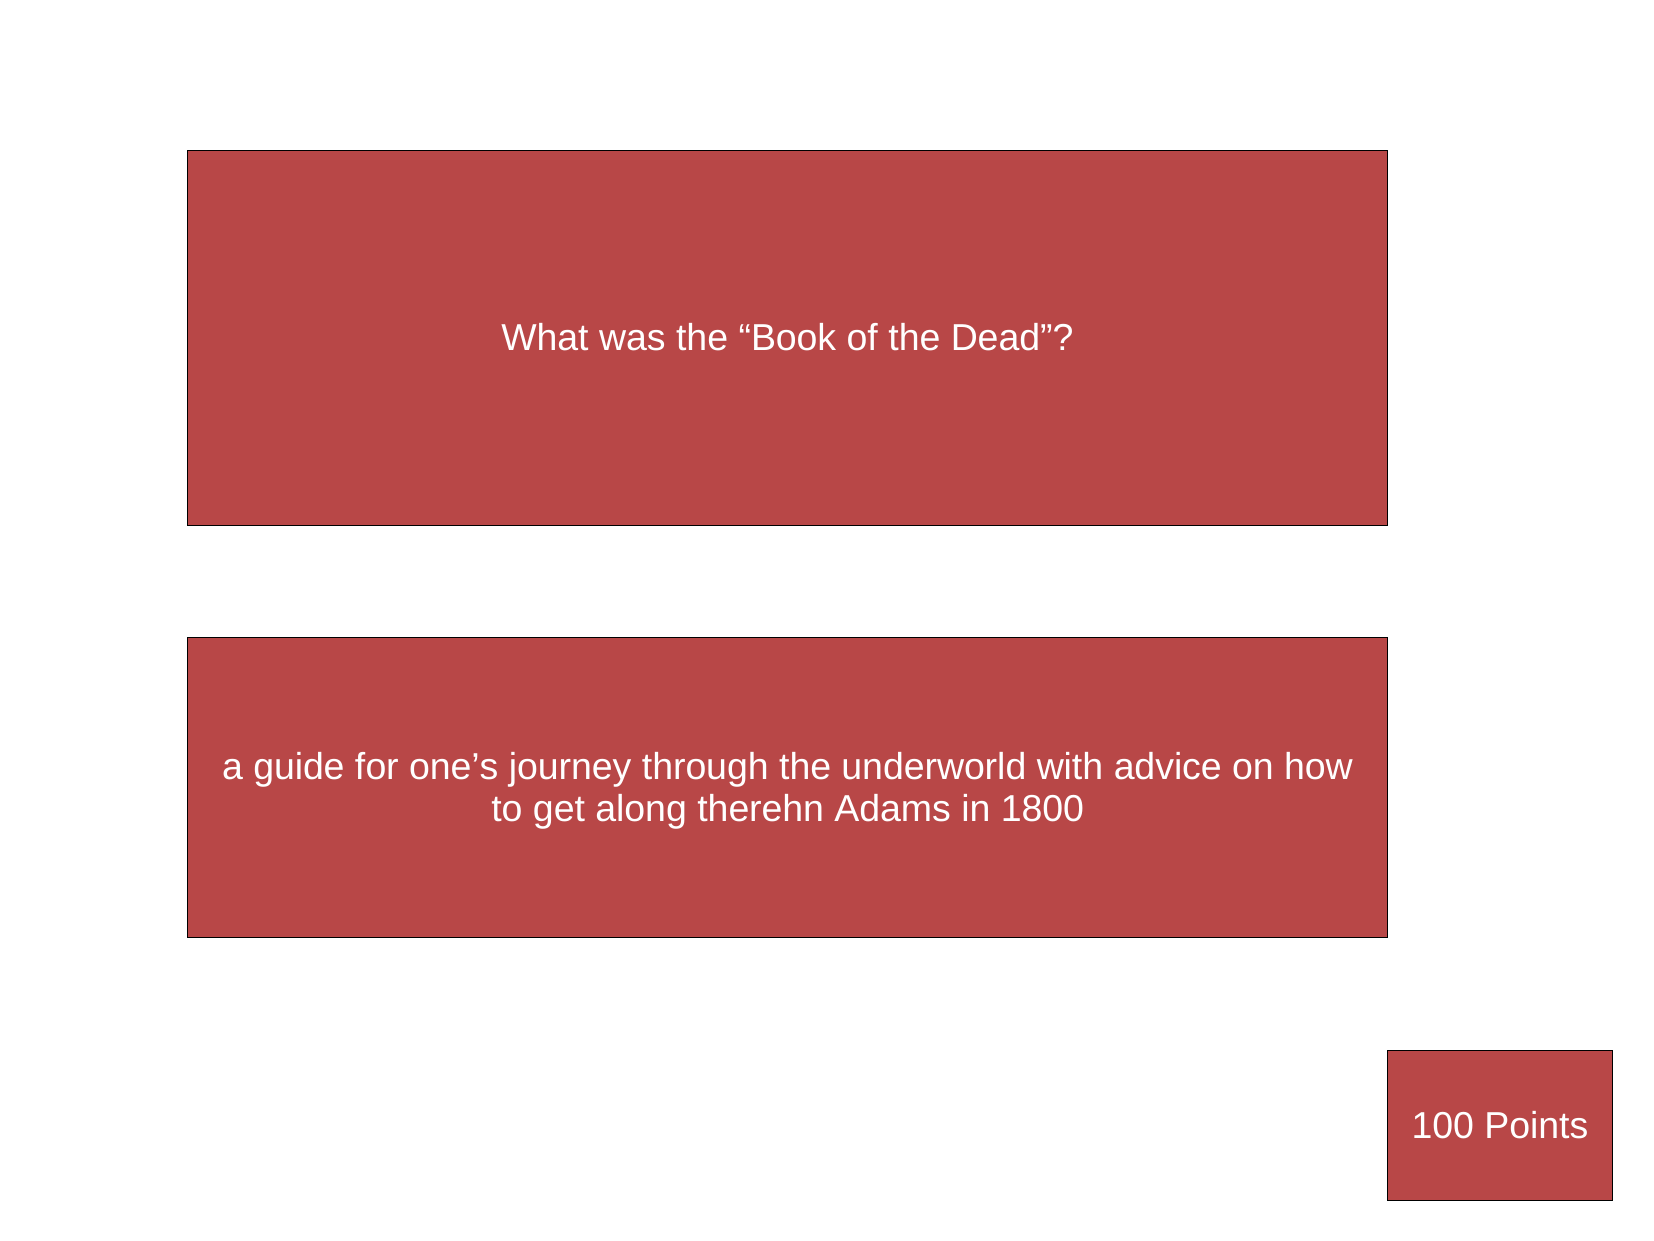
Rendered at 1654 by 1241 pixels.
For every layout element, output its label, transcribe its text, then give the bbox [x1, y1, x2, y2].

text_box a guide for one’s journey through the underworld with advice on how to get along therehn Adams in 1800 [187, 637, 1388, 938]
text_box 100 Points [1387, 1050, 1613, 1201]
text_box What was the “Book of the Dead”? [187, 150, 1388, 526]
